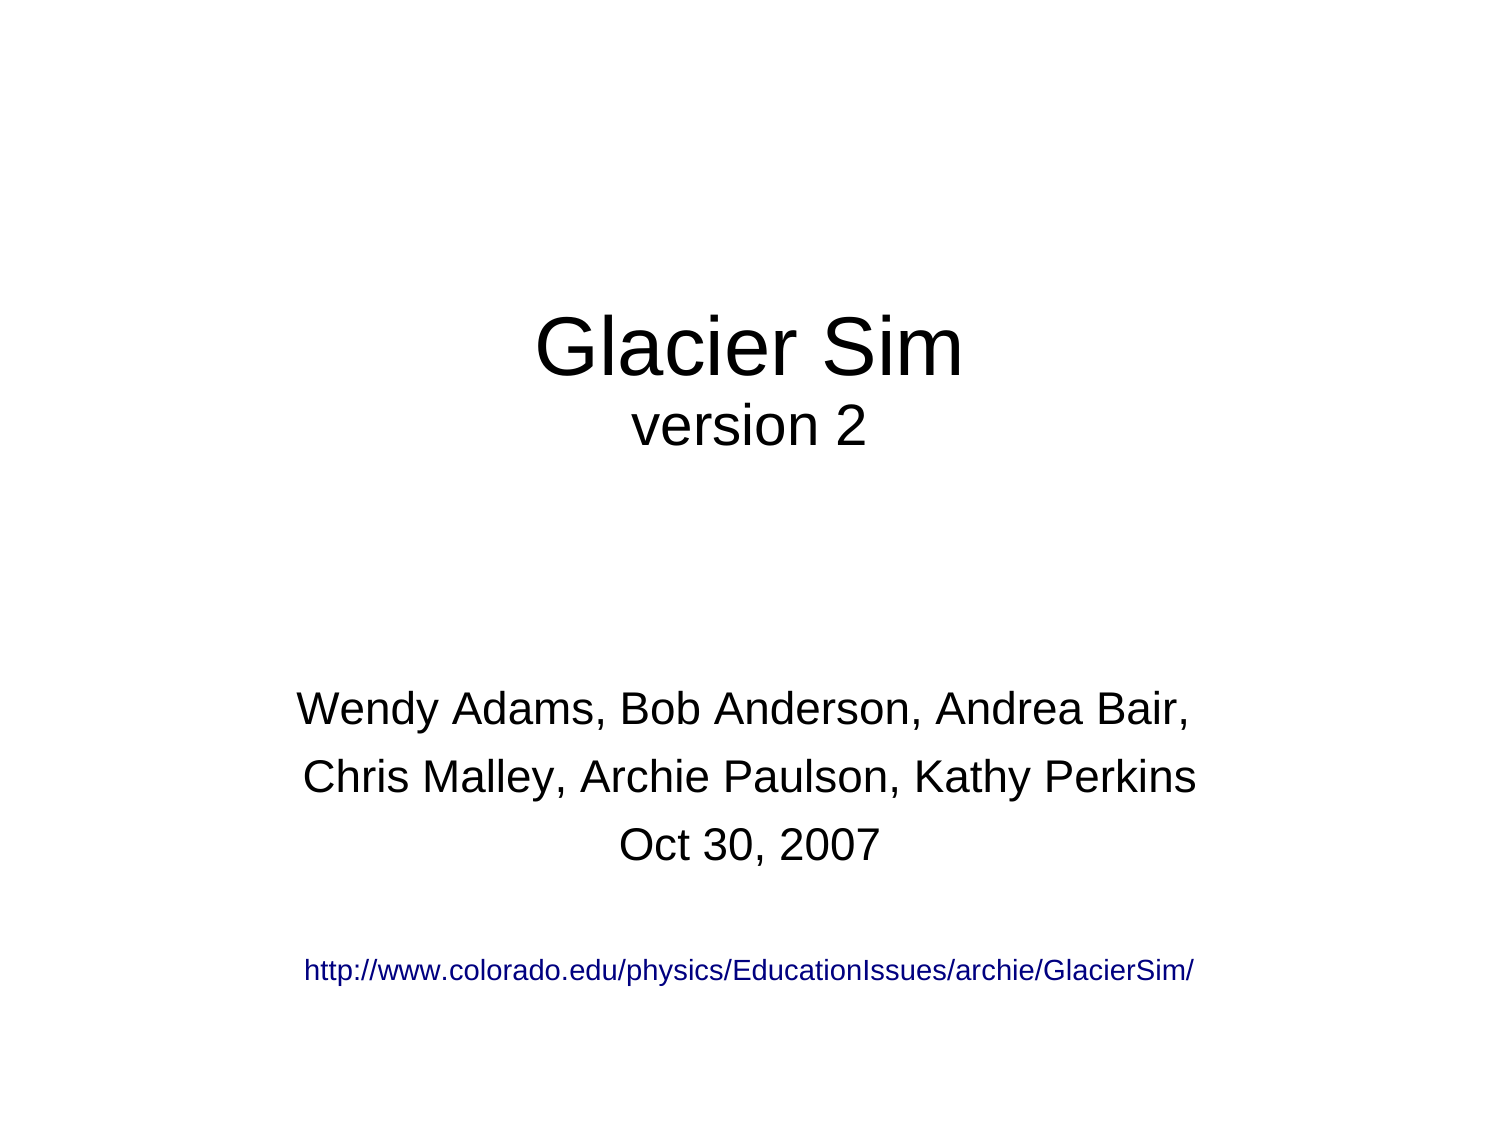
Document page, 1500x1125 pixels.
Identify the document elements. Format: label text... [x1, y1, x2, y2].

subtitle Wendy Adams, Bob Anderson, Andrea Bair, Chris Malley, Archie Paulson, Kathy Perkins Oct 30, 2007 http://www.colorado.edu/physics/EducationIssues/archie/GlacierSim/ [225, 675, 1276, 1073]
title Glacier Sim version 2 [112, 251, 1388, 601]
